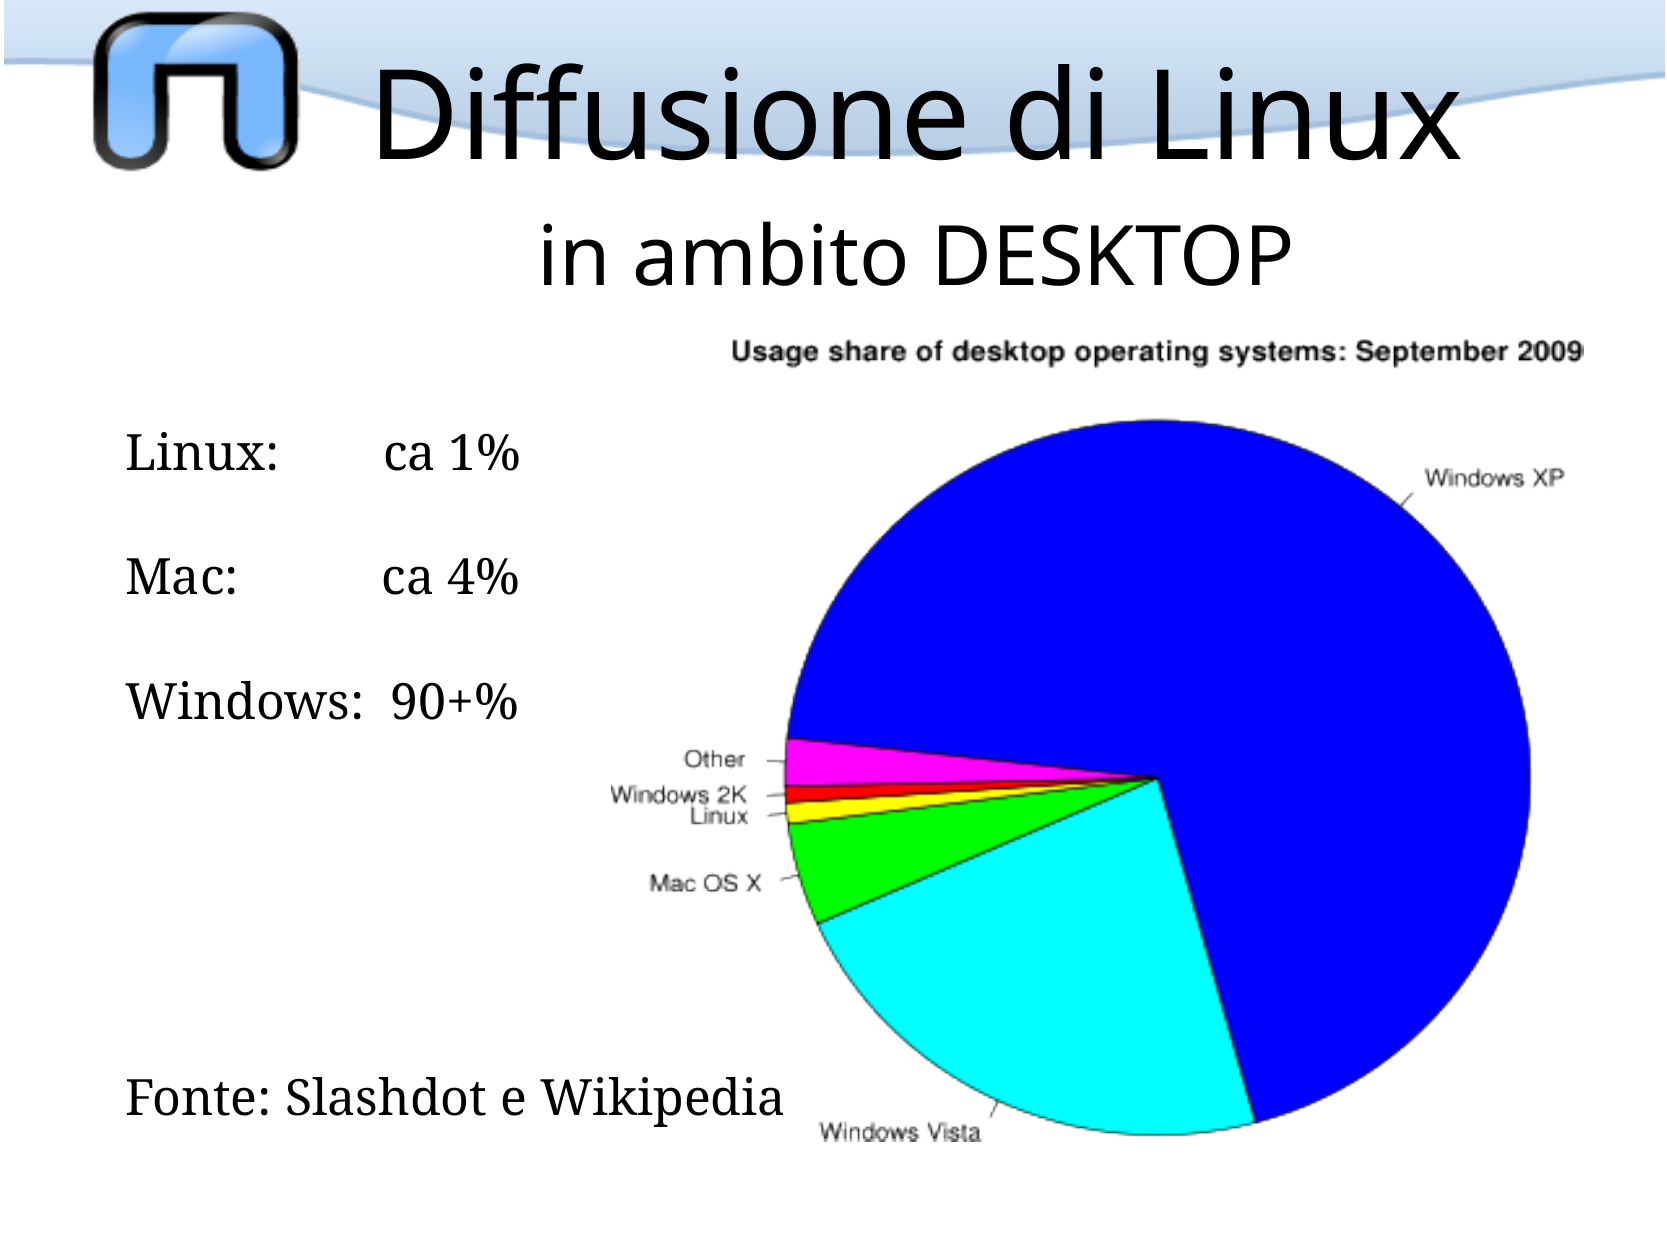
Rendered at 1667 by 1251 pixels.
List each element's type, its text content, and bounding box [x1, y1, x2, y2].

title Diffusione di Linux in ambito DESKTOP [166, 46, 1667, 289]
list Linux: ca 1% Mac: ca 4% Windows: 90+% Fonte: Slashdot e Wikipedia [83, 292, 816, 1118]
picture [0, 0, 1667, 1251]
